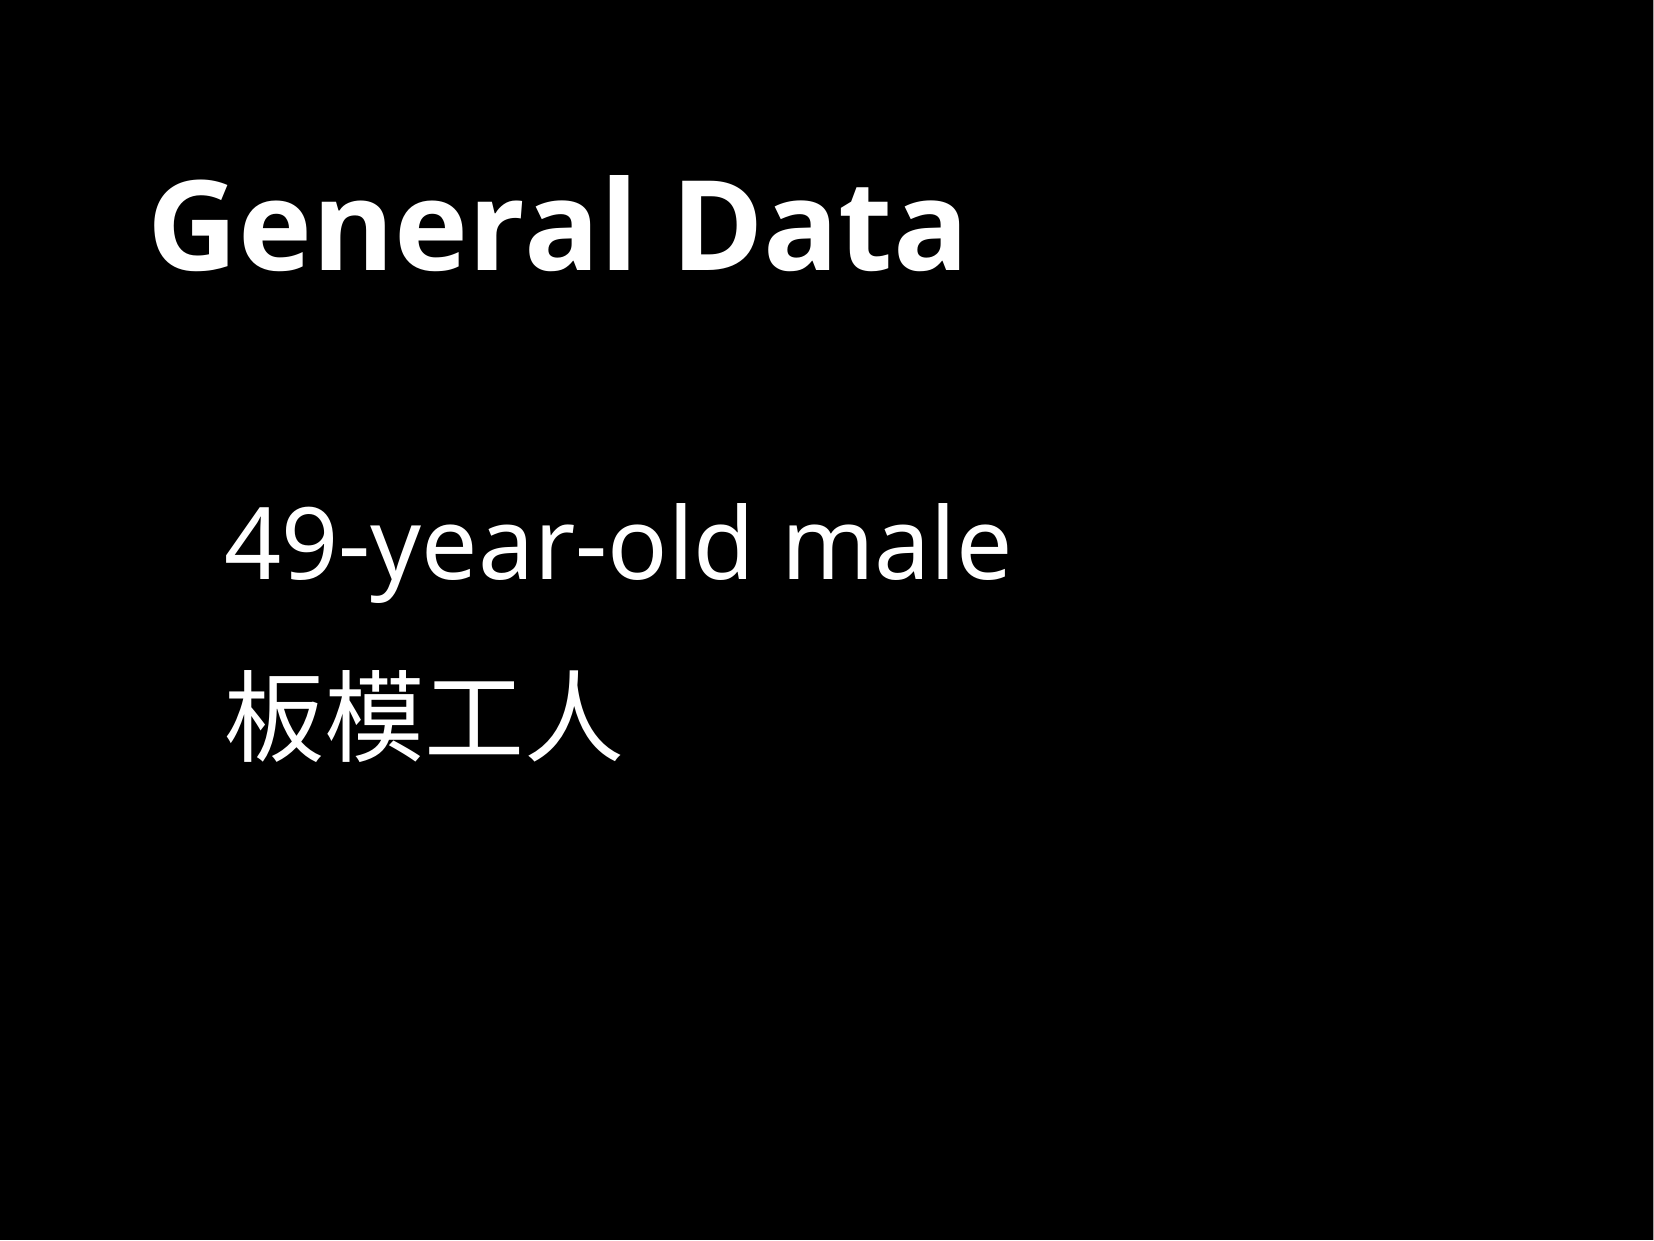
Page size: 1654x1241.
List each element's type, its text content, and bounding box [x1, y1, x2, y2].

title General Data [147, 118, 1506, 326]
list 49-year-old male 板模工人 [206, 472, 1571, 1109]
